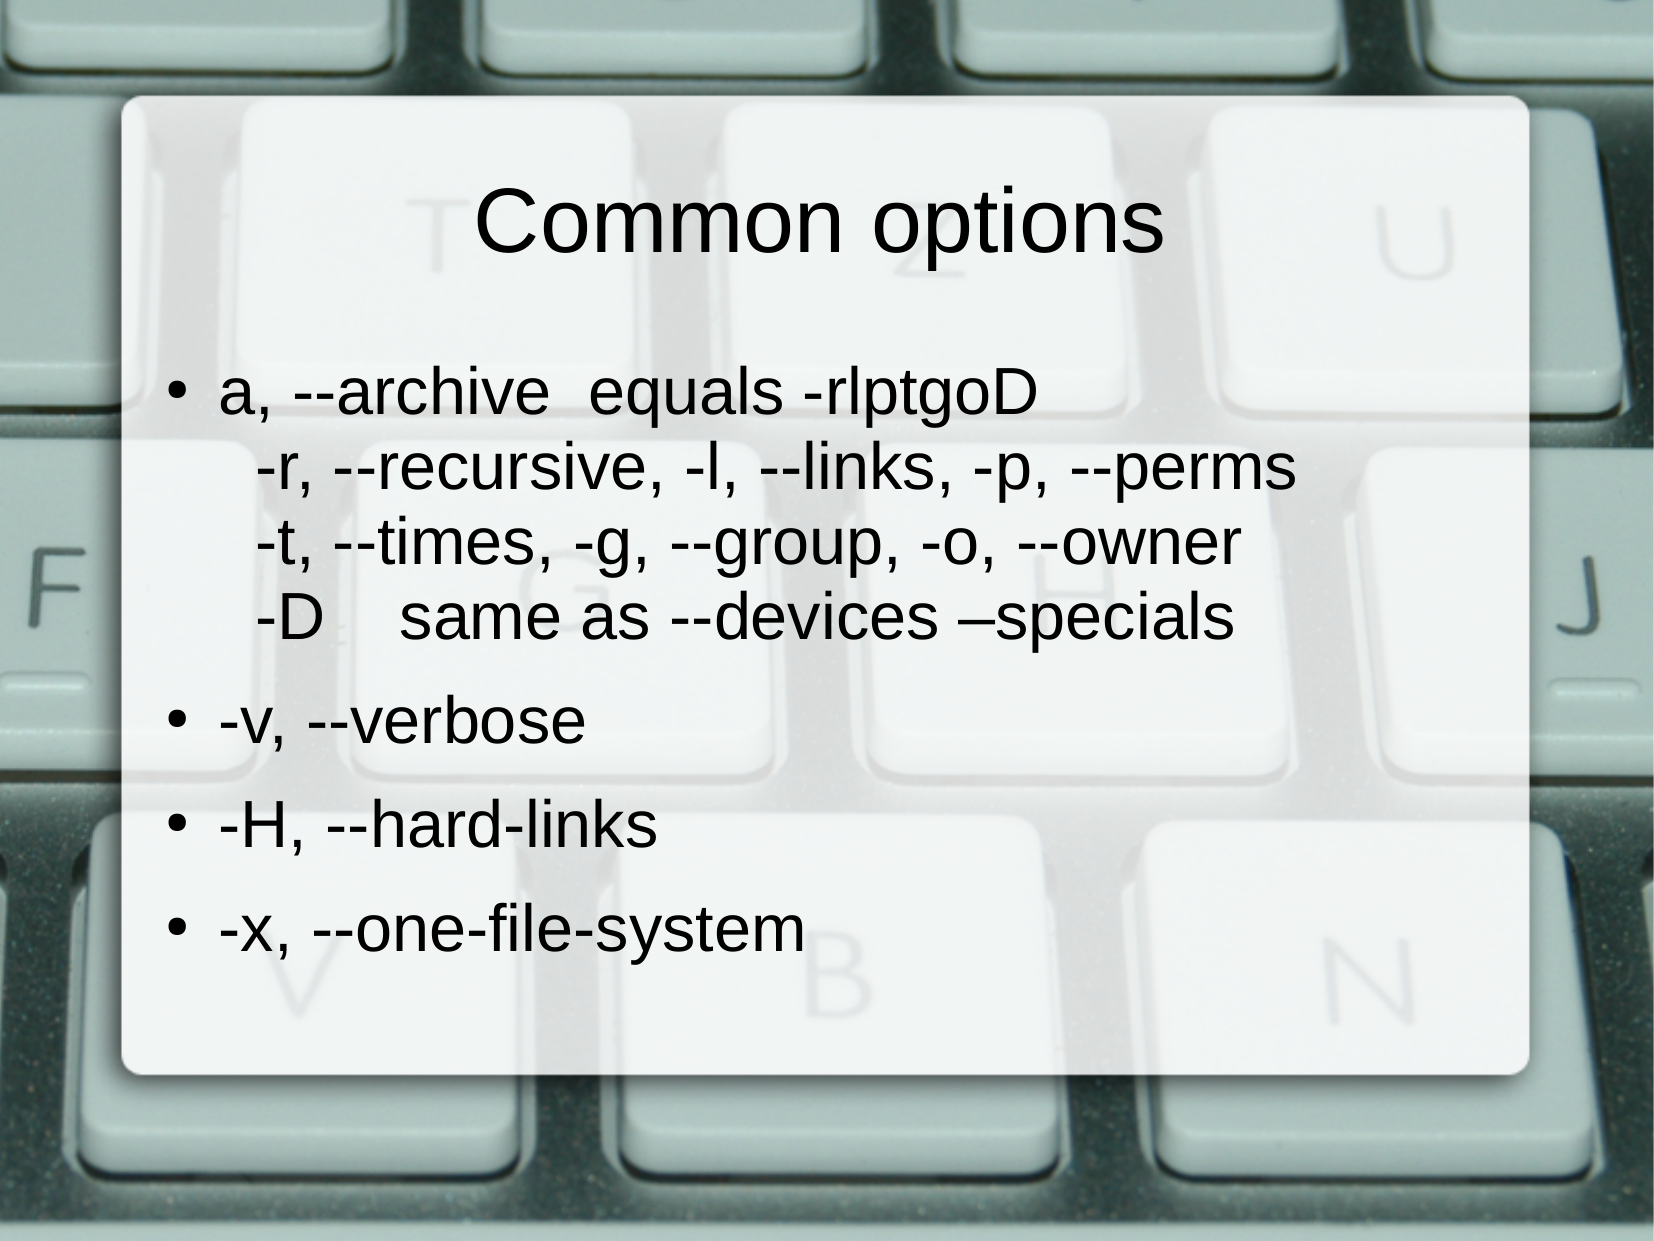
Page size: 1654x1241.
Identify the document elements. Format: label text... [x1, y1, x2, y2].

picture [0, 0, 1654, 1241]
title Common options [135, 125, 1506, 318]
list a, --archive equals -rlptgoD -r, --recursive, -l, --links, -p, --perms -t, --times, -g, --group, -o, --owner -D same as --devices –specials -v, --verbose -H, --hard-links -x, --one-file-system [147, 354, 1506, 1049]
